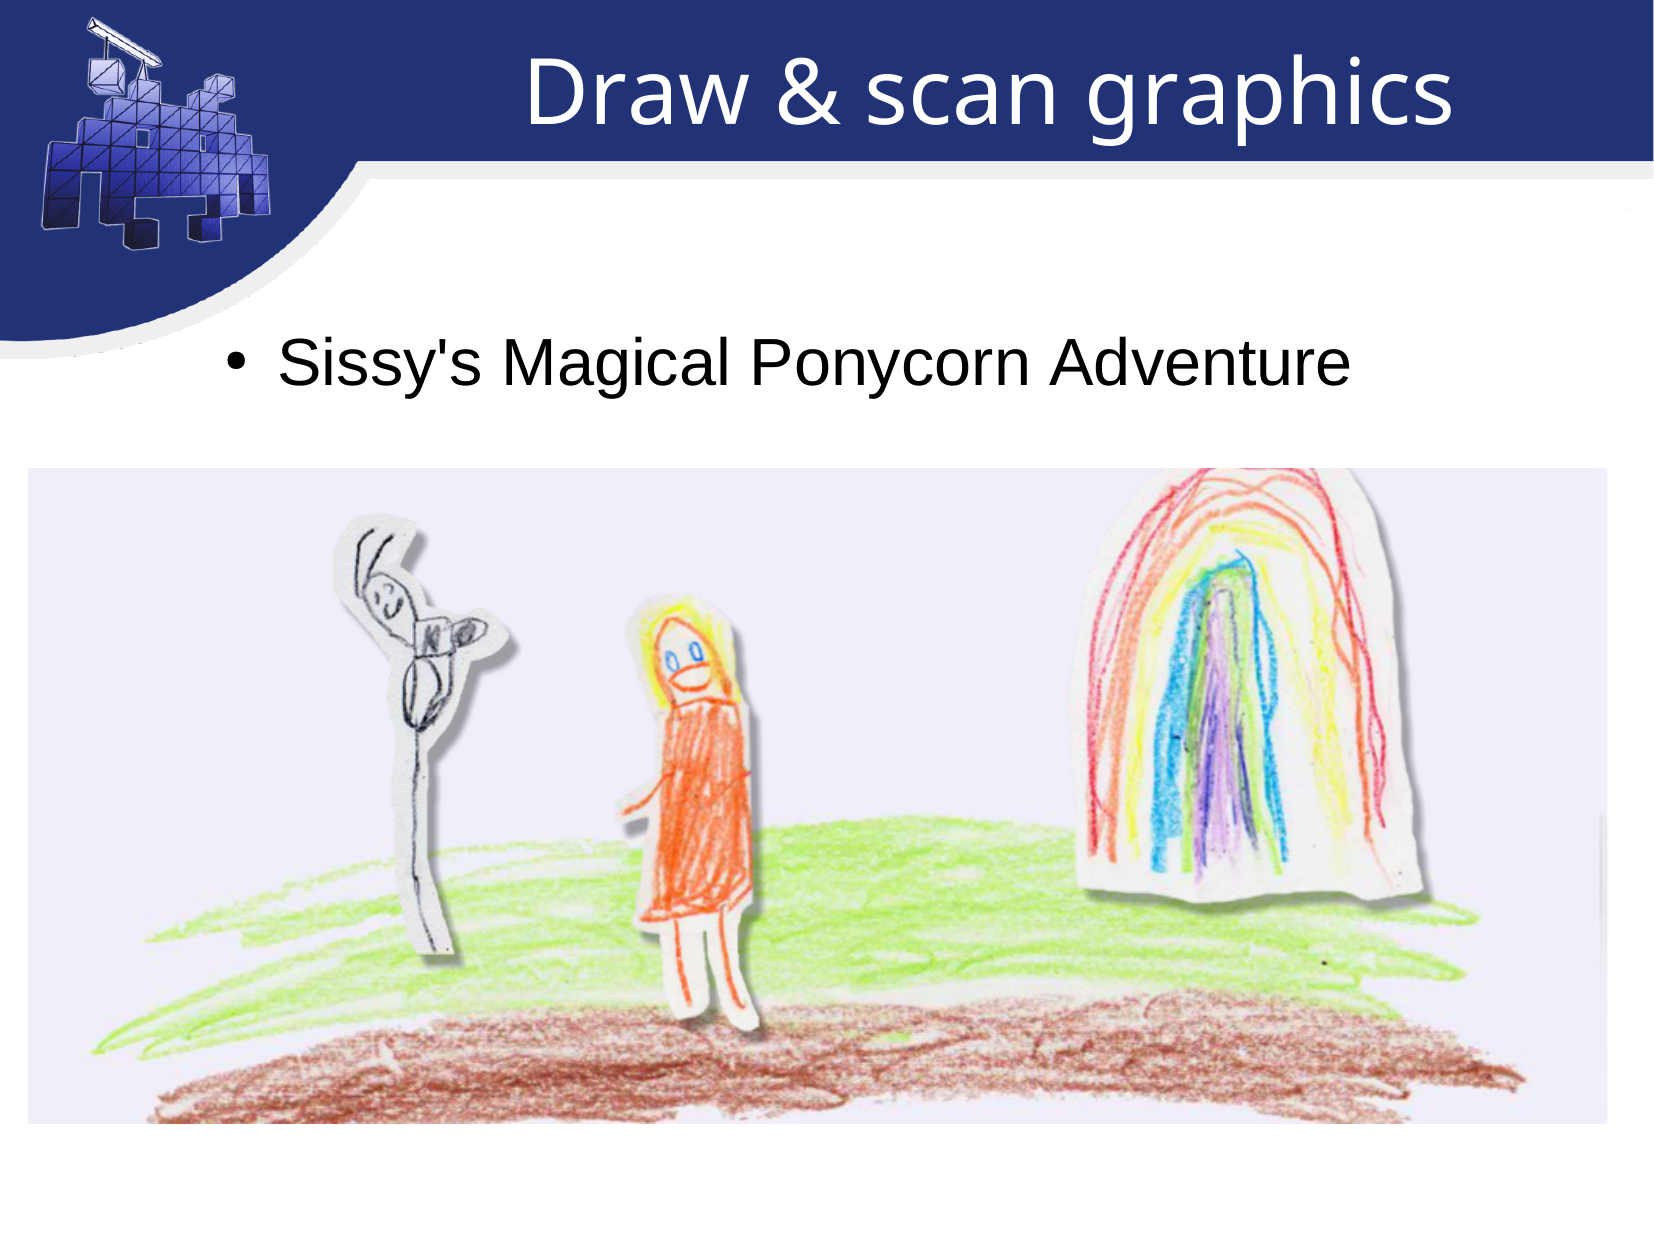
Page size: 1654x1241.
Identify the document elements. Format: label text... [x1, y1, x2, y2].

picture [0, 0, 1654, 443]
picture [28, 468, 1626, 1124]
title Draw & scan graphics [354, 35, 1625, 142]
list Sissy's Magical Ponycorn Adventure [206, 324, 1595, 468]
